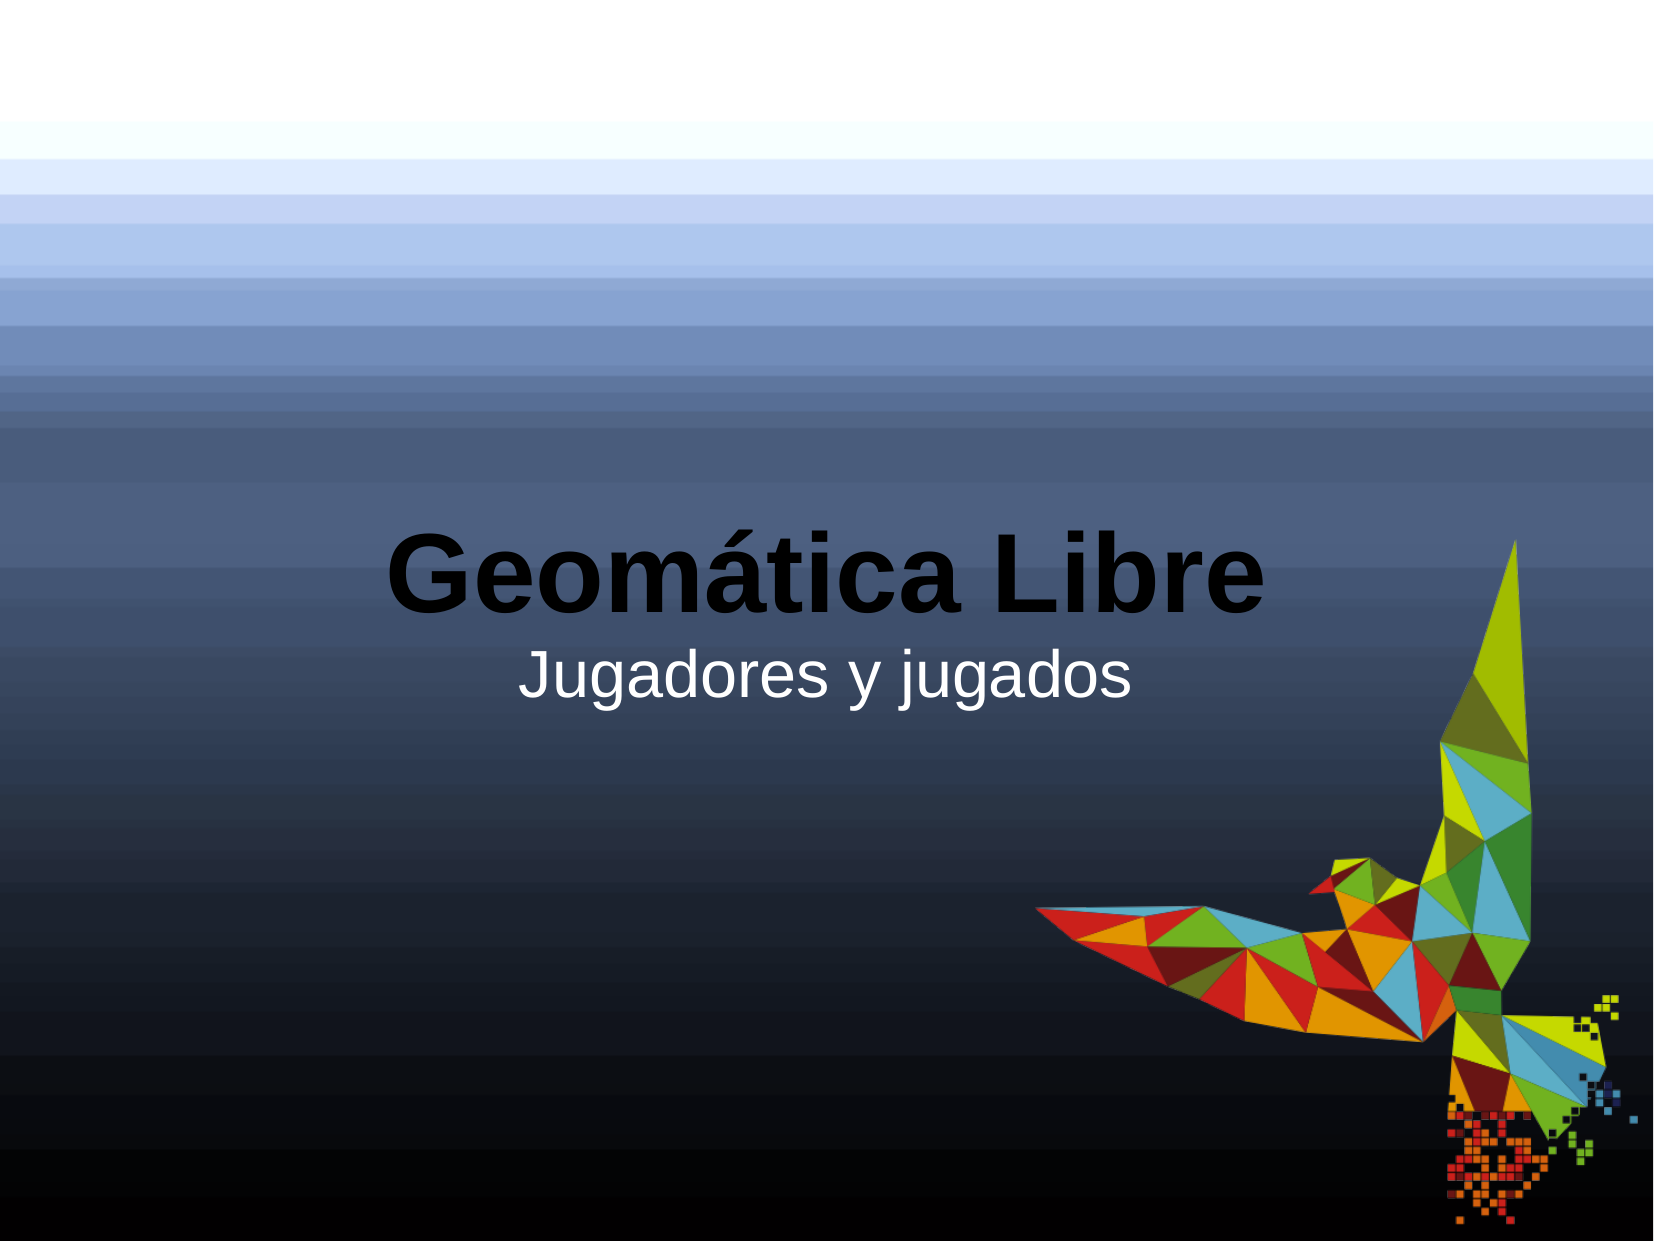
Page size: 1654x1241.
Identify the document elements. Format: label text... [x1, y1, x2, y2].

subtitle Geomática Libre Jugadores y jugados [82, 49, 1571, 1174]
picture [0, 0, 1654, 1241]
